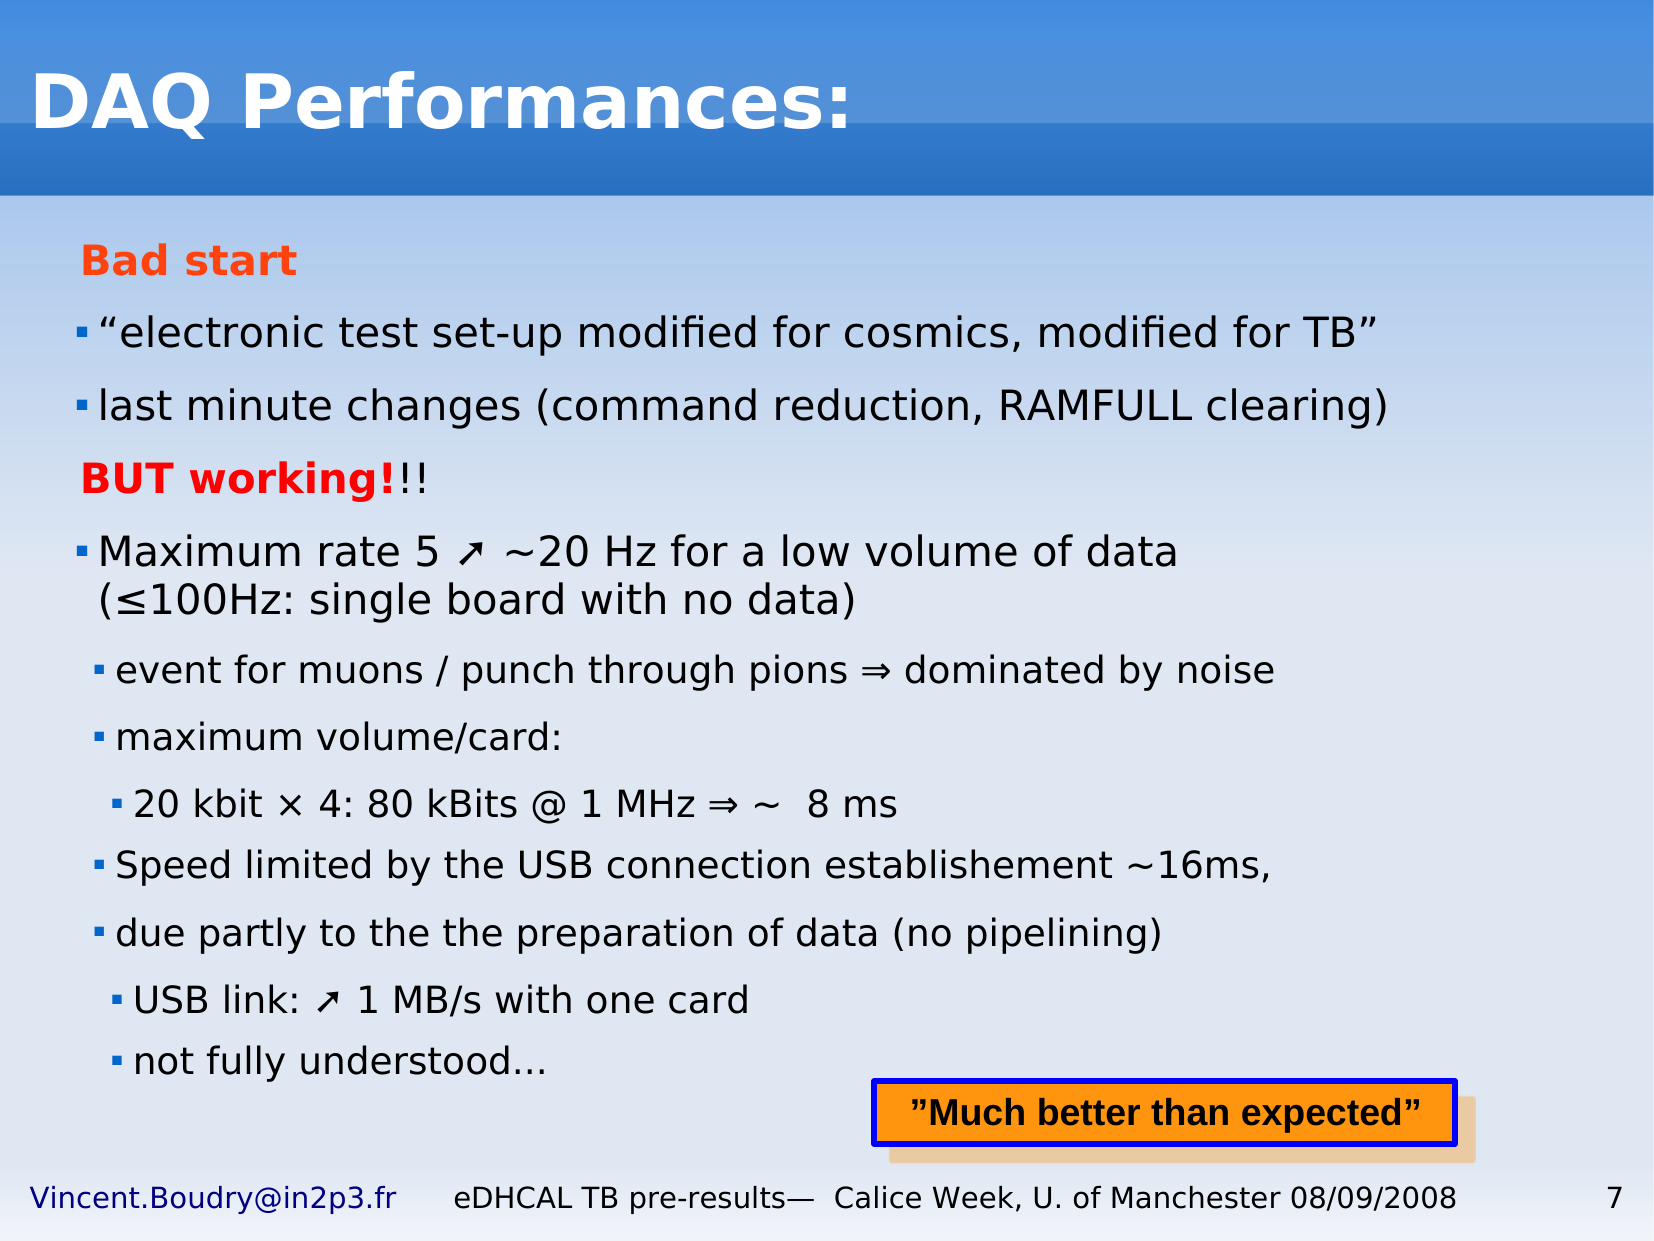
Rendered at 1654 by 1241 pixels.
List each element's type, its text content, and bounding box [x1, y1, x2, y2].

title DAQ Performances: [29, 7, 1654, 200]
text_box ”Much better than expected” [874, 1081, 1455, 1144]
picture [0, 0, 1654, 1241]
list Bad start “electronic test set-up modified for cosmics, modified for TB” last minute changes (command reduction, RAMFULL clearing) BUT working!!! Maximum rate 5 ➚ ~20 Hz for a low volume of data (≤100Hz: single board with no data) event for muons / punch through pions ⇒ dominated by noise maximum volume/card: 20 kbit × 4: 80 kBits @ 1 MHz ⇒ ~ 8 ms Speed limited by the USB connection establishement ~16ms, due partly to the the preparation of data (no pipelining) USB link: ➚ 1 MB/s with one card not fully understood... [59, 236, 1595, 1137]
